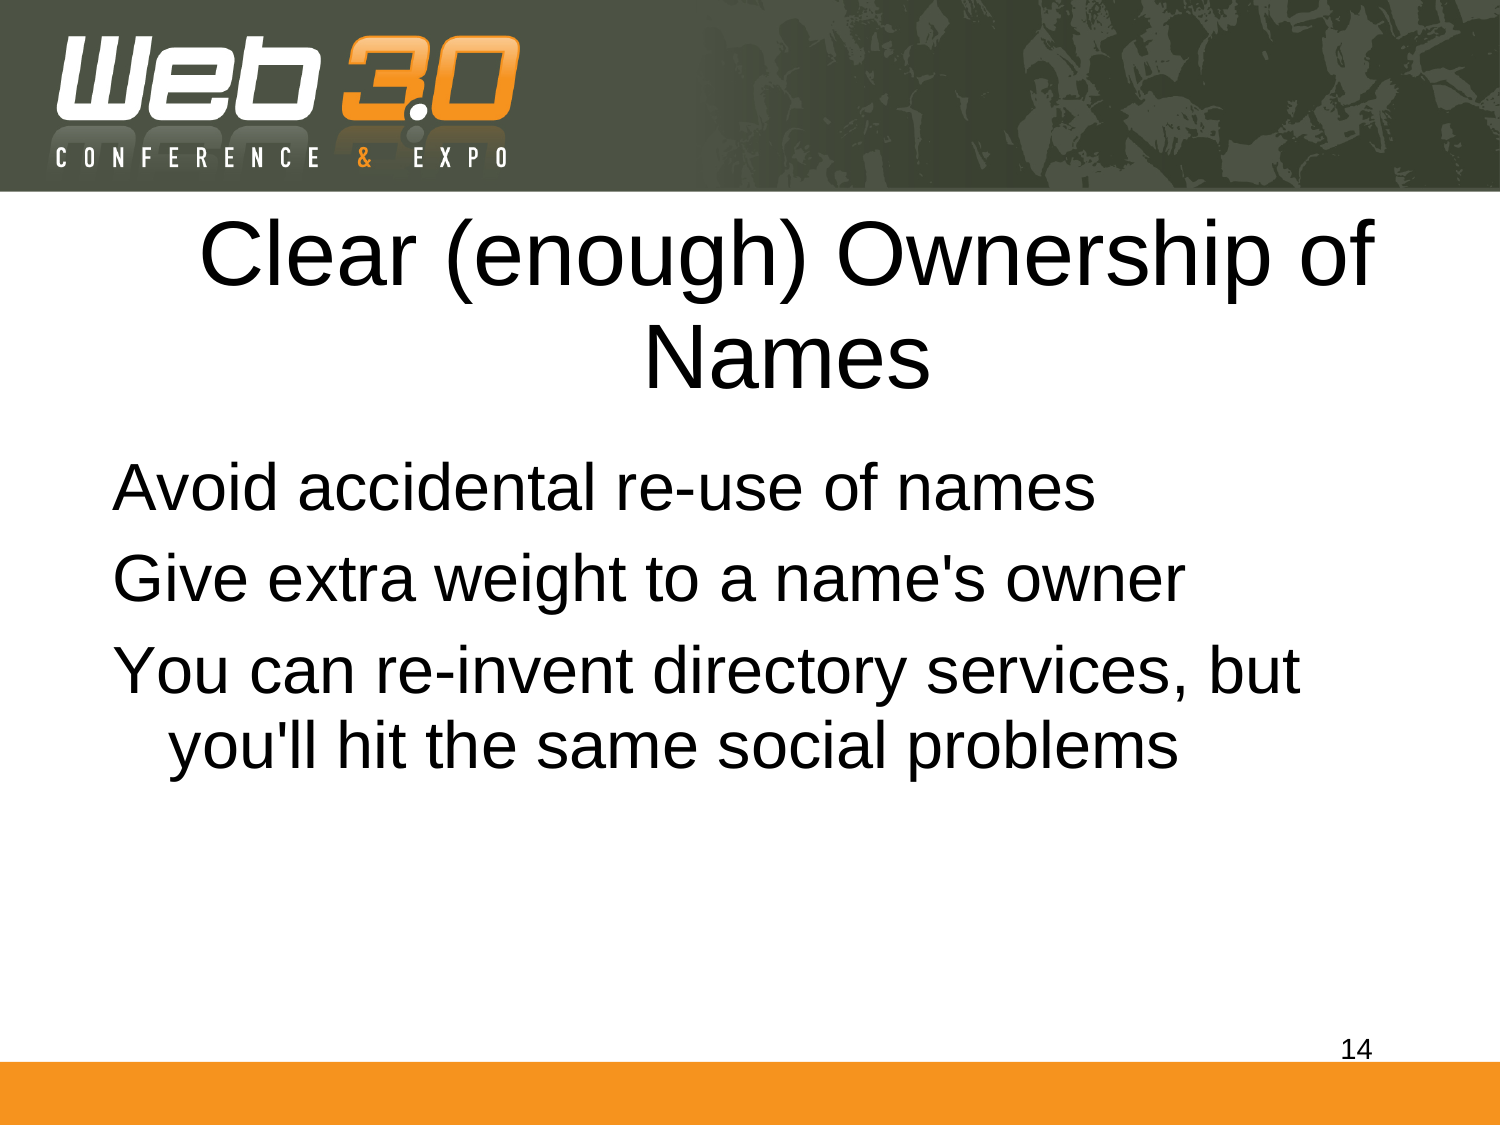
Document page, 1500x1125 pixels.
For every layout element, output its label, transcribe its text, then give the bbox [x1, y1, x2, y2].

list Avoid accidental re-use of names Give extra weight to a name's owner You can re-invent directory services, but you'll hit the same social problems [112, 450, 1388, 1111]
title Clear (enough) Ownership of Names [150, 169, 1426, 442]
picture [0, 0, 1500, 1125]
